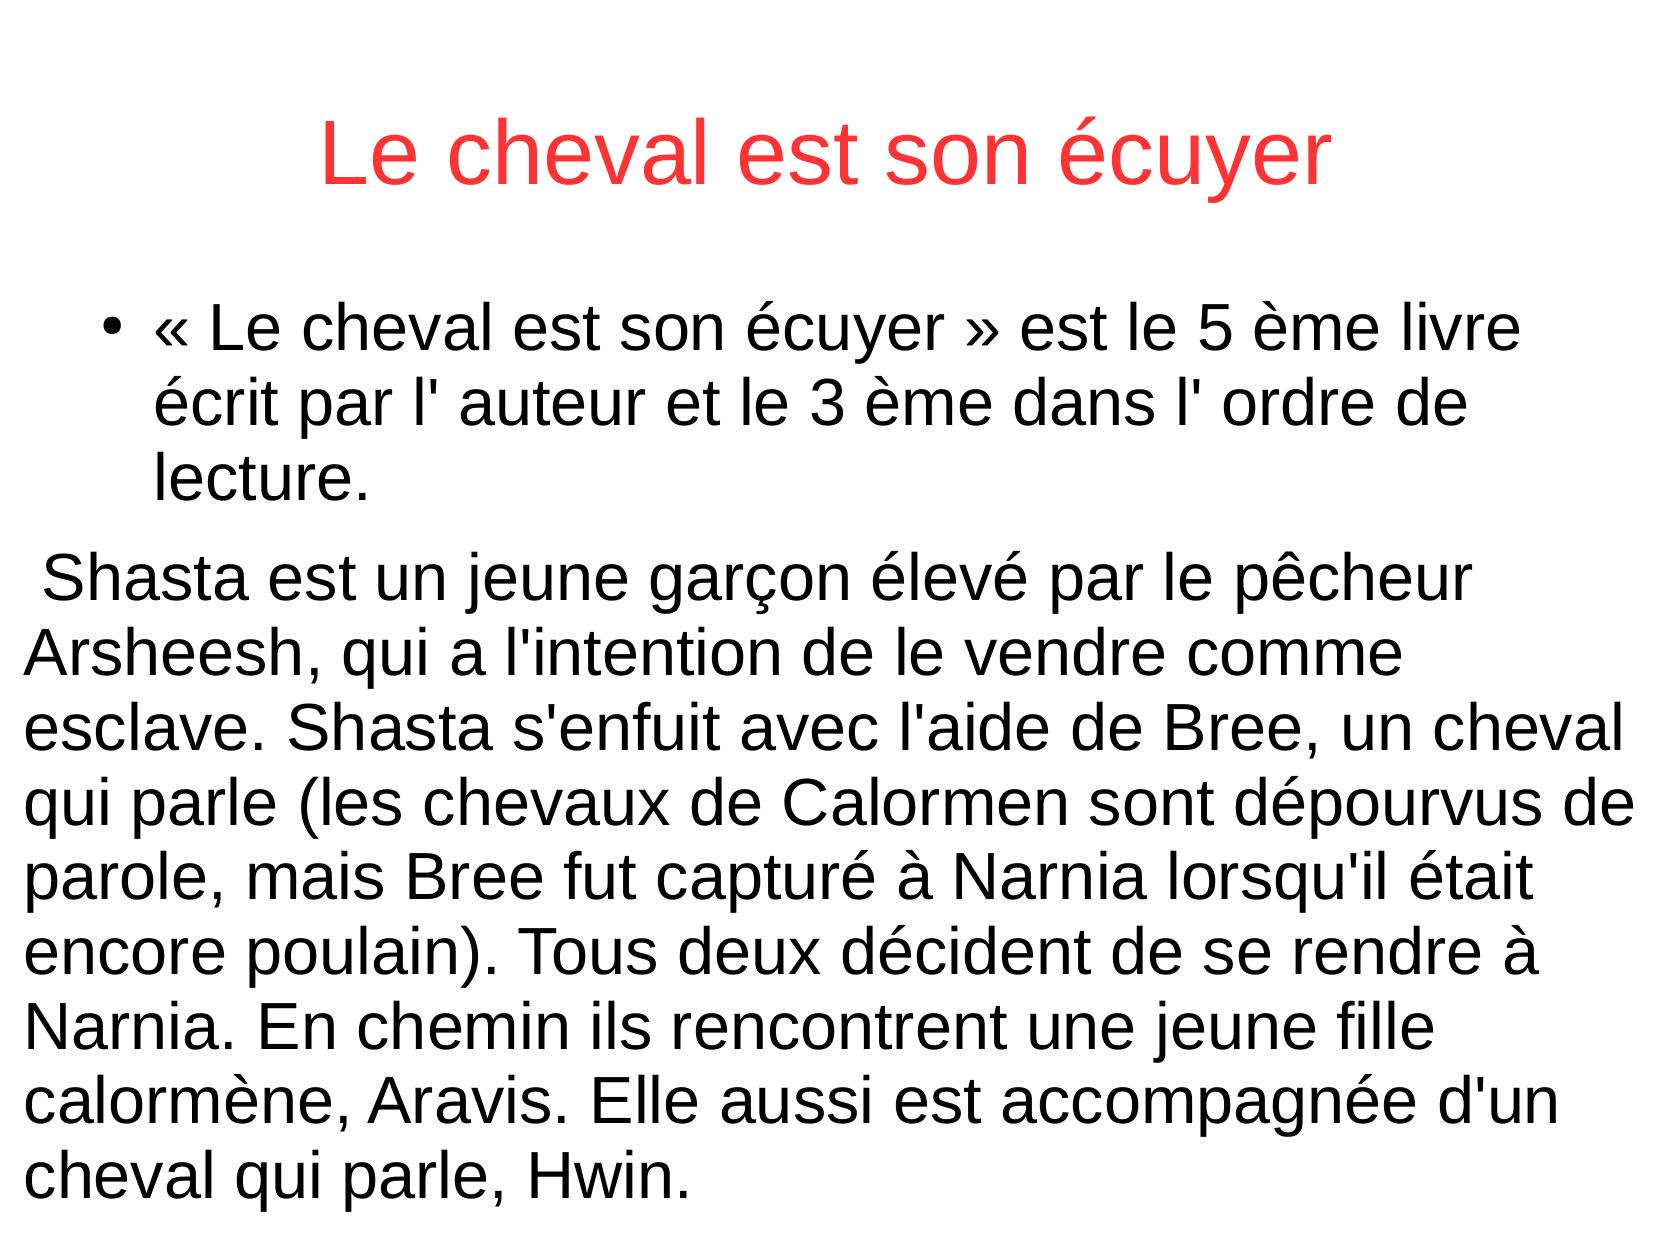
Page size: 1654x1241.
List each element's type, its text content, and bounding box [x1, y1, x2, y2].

title Le cheval est son écuyer [82, 49, 1571, 257]
text_box Shasta est un jeune garçon élevé par le pêcheur Arsheesh, qui a l'intention de le vendre comme esclave. Shasta s'enfuit avec l'aide de Bree, un cheval qui parle (les chevaux de Calormen sont dépourvus de parole, mais Bree fut capturé à Narnia lorsqu'il était encore poulain). Tous deux décident de se rendre à Narnia. En chemin ils rencontrent une jeune fille calormène, Aravis. Elle aussi est accompagnée d'un cheval qui parle, Hwin. [8, 532, 1654, 1221]
list « Le cheval est son écuyer » est le 5 ème livre écrit par l' auteur et le 3 ème dans l' ordre de lecture. [82, 290, 1571, 532]
